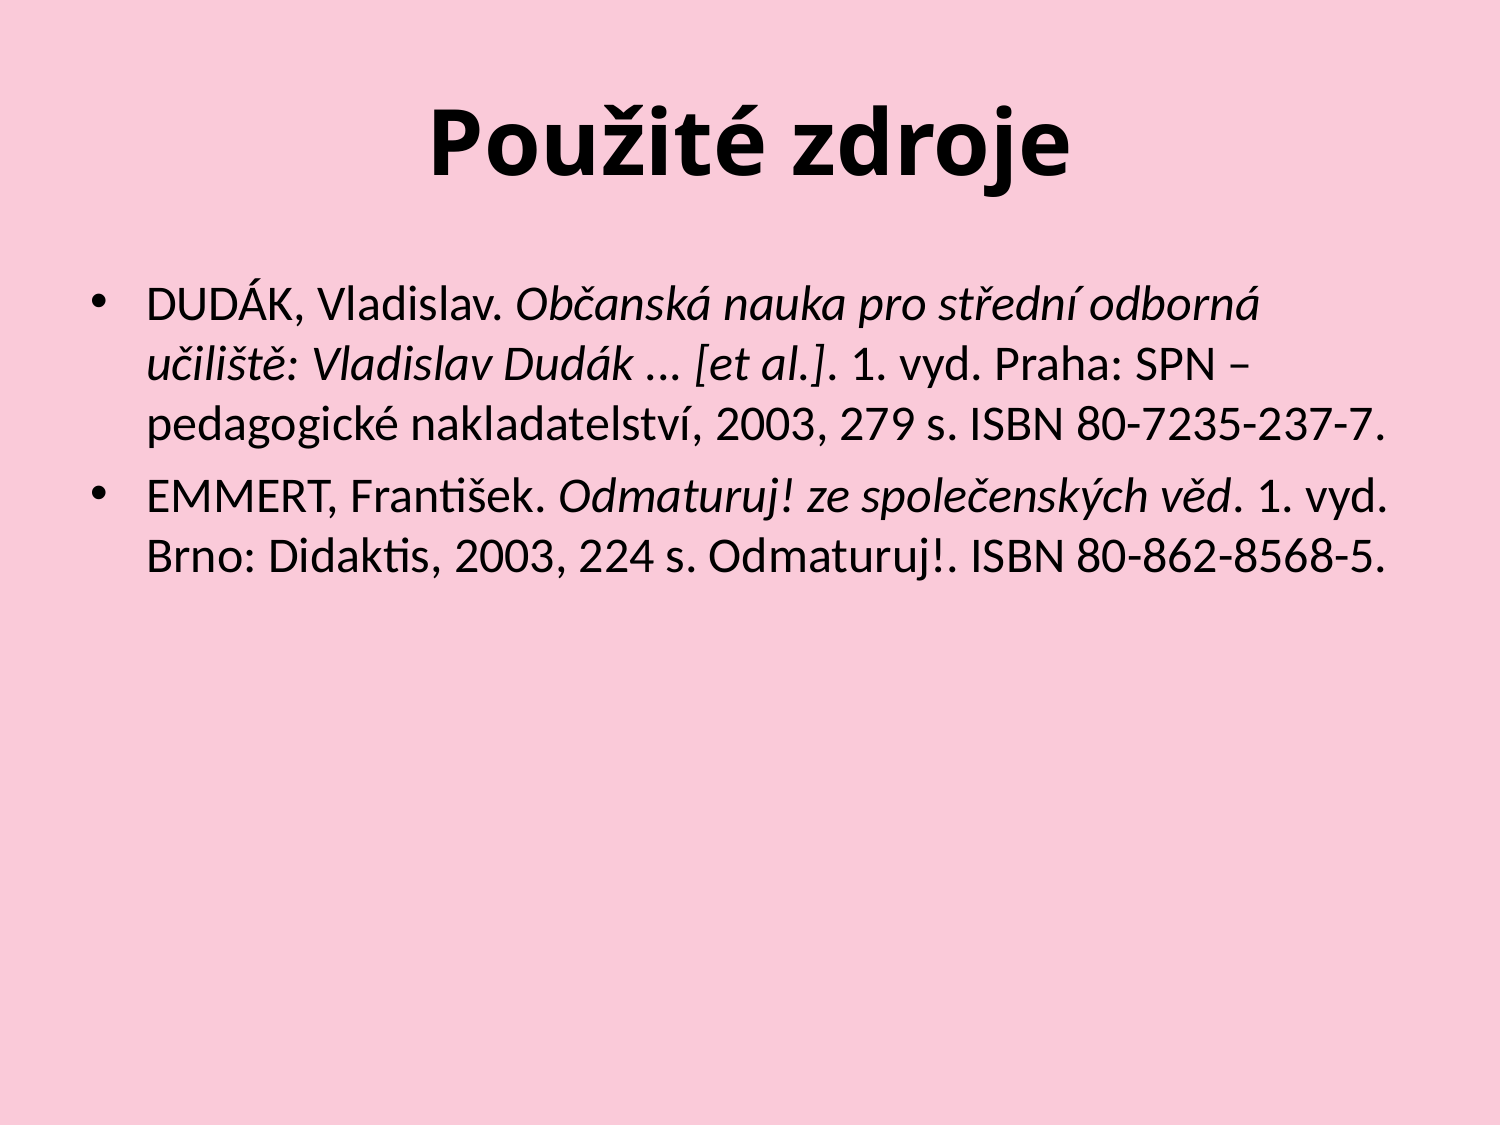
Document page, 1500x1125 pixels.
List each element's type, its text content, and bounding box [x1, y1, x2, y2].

list DUDÁK, Vladislav. Občanská nauka pro střední odborná učiliště: Vladislav Dudák ... [et al.]. 1. vyd. Praha: SPN – pedagogické nakladatelství, 2003, 279 s. ISBN 80-7235-237-7. EMMERT, František. Odmaturuj! ze společenských věd. 1. vyd. Brno: Didaktis, 2003, 224 s. Odmaturuj!. ISBN 80-862-8568-5. [75, 262, 1426, 1006]
title Použité zdroje [75, 45, 1426, 233]
